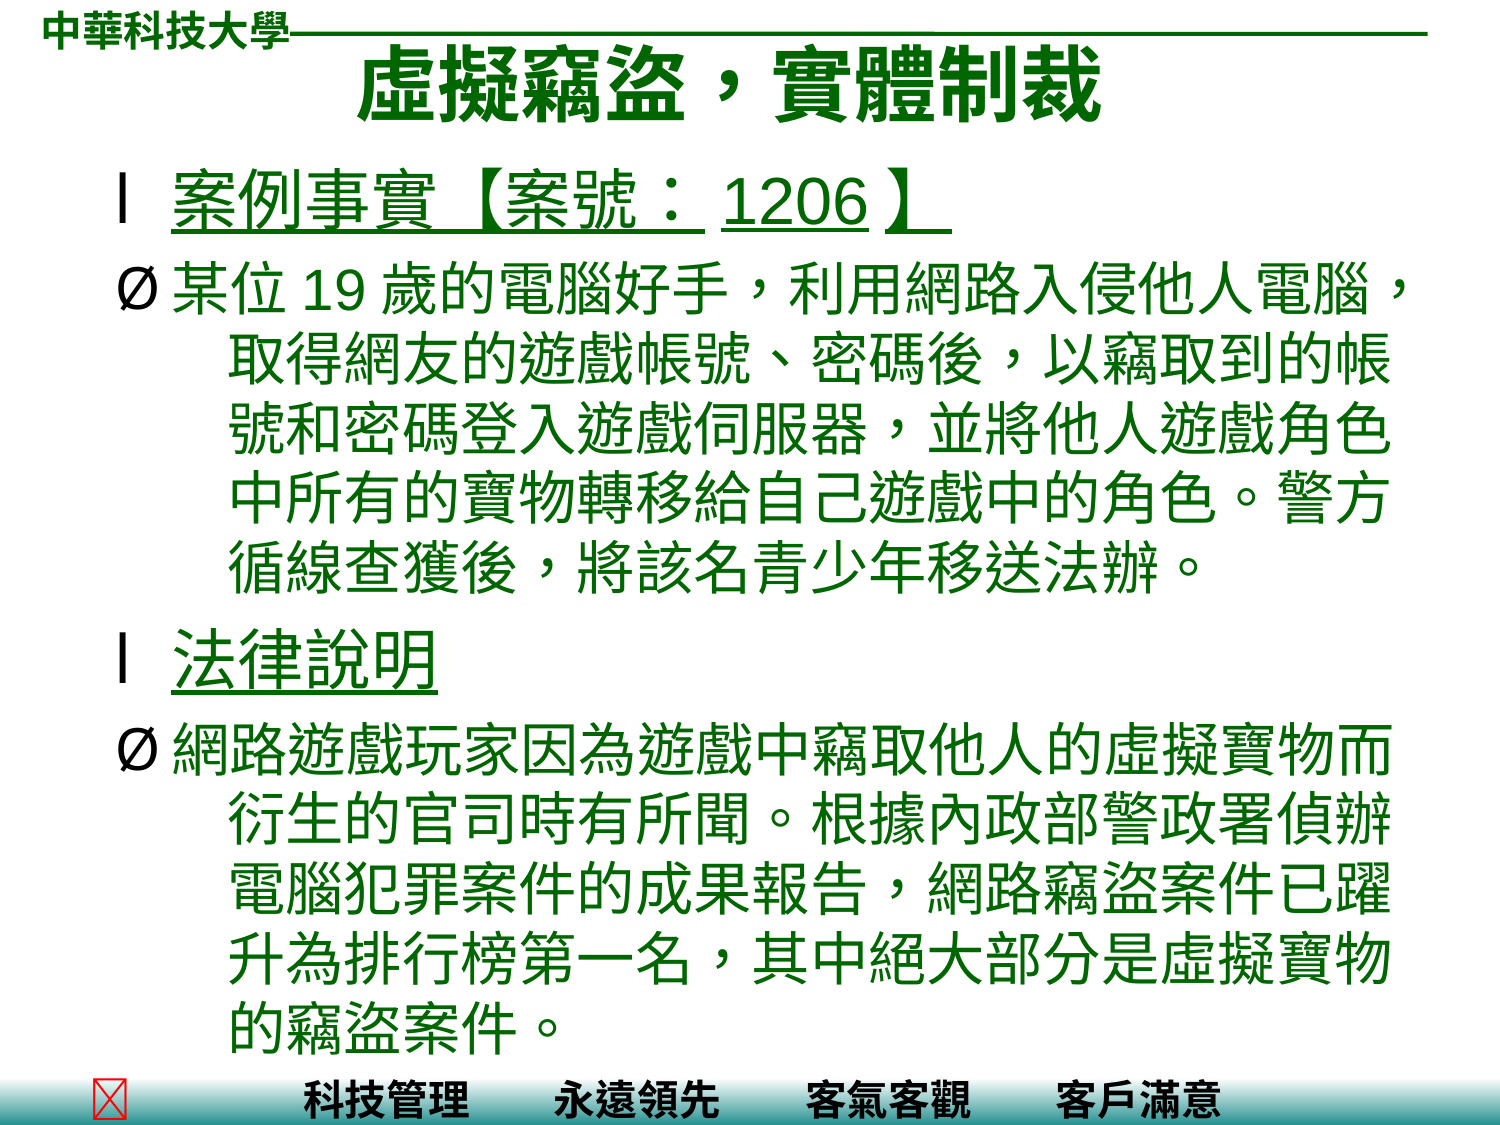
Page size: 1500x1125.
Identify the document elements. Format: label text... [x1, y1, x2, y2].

list 案例事實【案號：1206】 某位19歲的電腦好手，利用網路入侵他人電腦，取得網友的遊戲帳號、密碼後，以竊取到的帳號和密碼登入遊戲伺服器，並將他人遊戲角色中所有的寶物轉移給自己遊戲中的角色。警方循線查獲後，將該名青少年移送法辦。 法律說明 網路遊戲玩家因為遊戲中竊取他人的虛擬寶物而衍生的官司時有所聞。根據內政部警政署偵辦電腦犯罪案件的成果報告，網路竊盜案件已躍升為排行榜第一名，其中絕大部分是虛擬寶物的竊盜案件。 [99, 149, 1450, 1075]
title 虛擬竊盜，實體制裁 [75, 24, 1426, 118]
